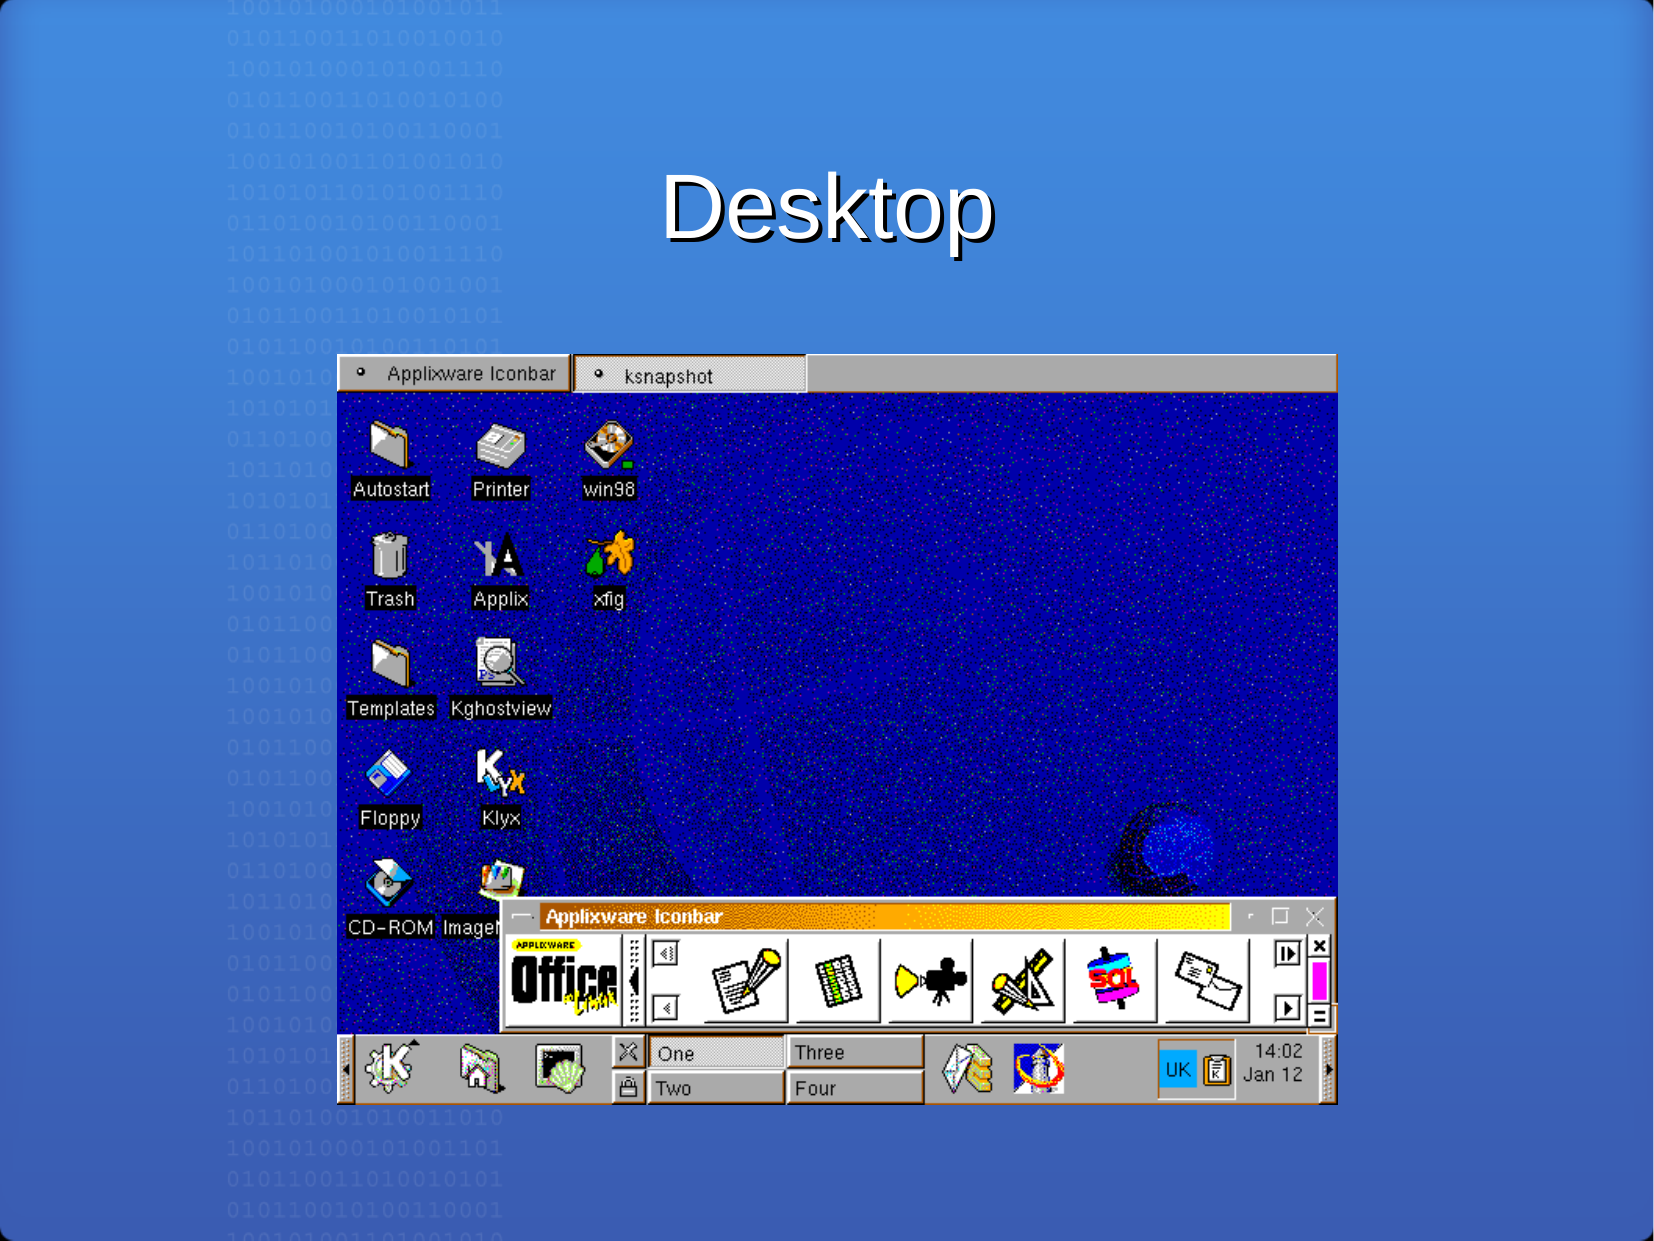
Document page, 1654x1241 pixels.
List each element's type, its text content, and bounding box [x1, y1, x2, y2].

title Desktop [121, 110, 1534, 303]
picture [0, 0, 1654, 1241]
